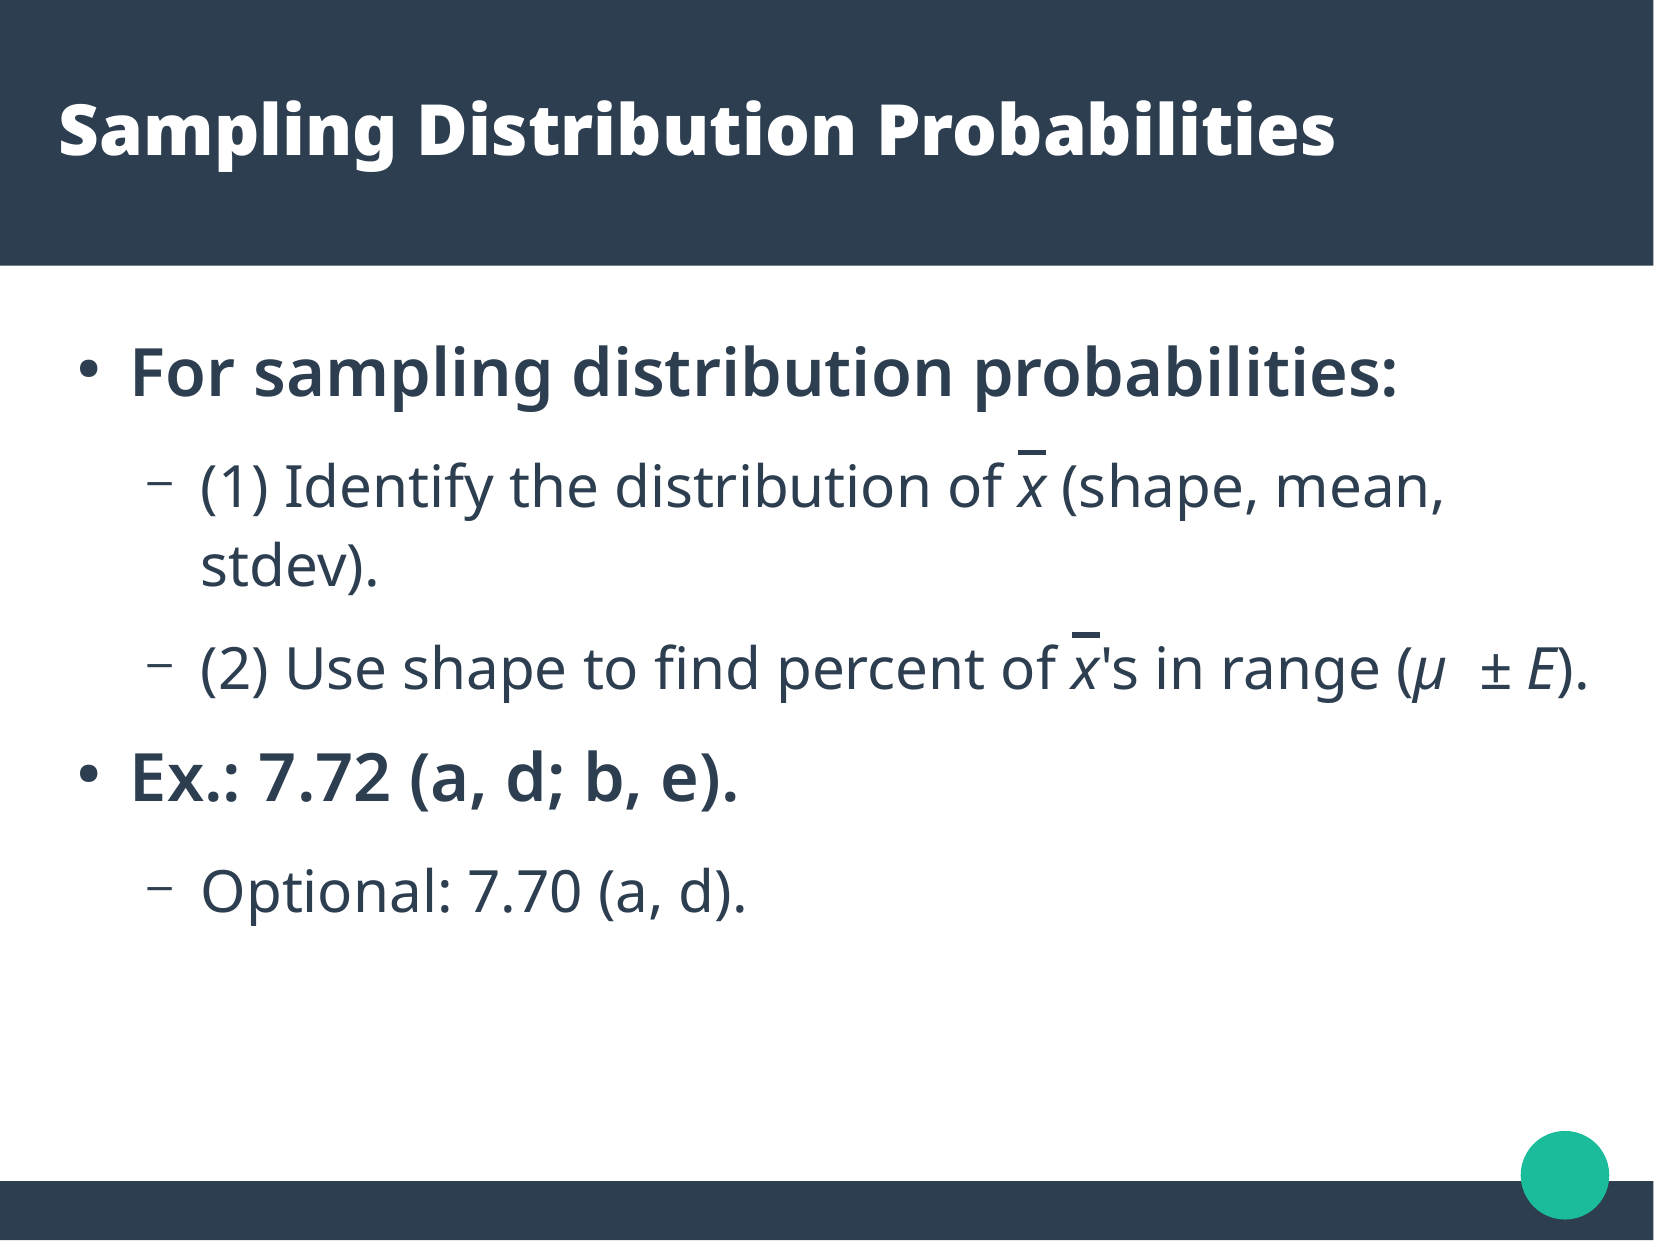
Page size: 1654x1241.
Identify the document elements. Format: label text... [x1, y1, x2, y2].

title Sampling Distribution Probabilities [59, 49, 1595, 207]
list For sampling distribution probabilities: (1) Identify the distribution of x (shape, mean, stdev). (2) Use shape to find percent of x's in range (μ ± E). Ex.: 7.72 (a, d; b, e). Optional: 7.70 (a, d). [59, 324, 1595, 1152]
